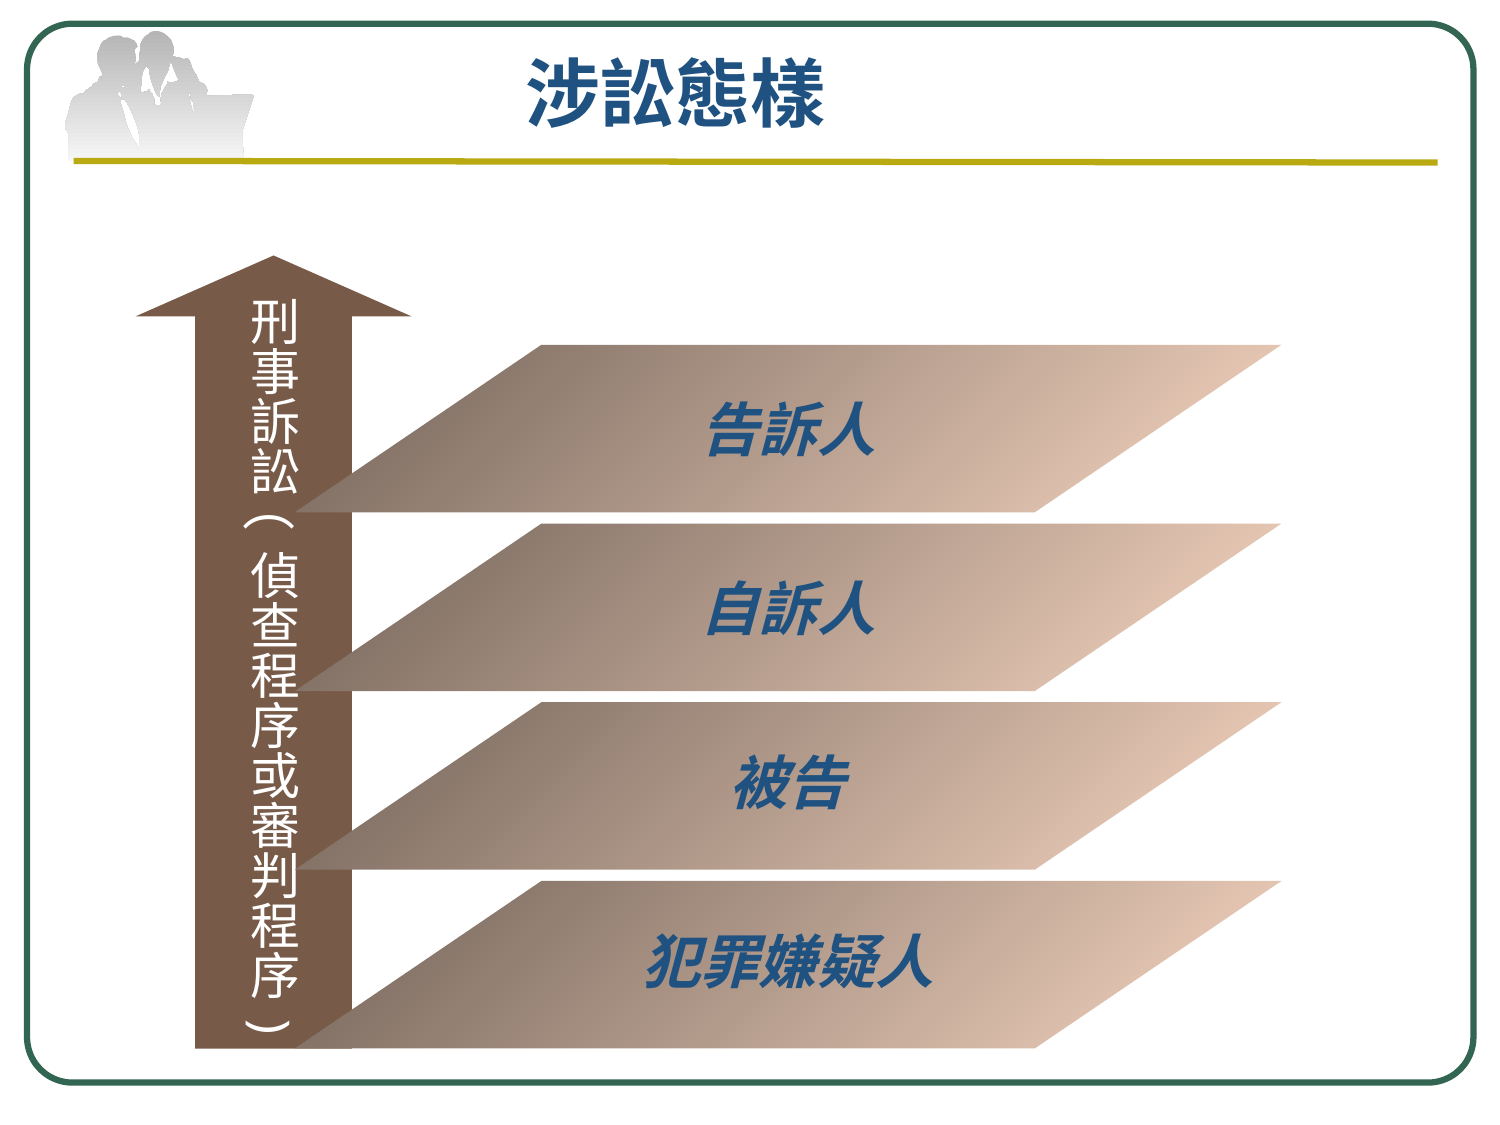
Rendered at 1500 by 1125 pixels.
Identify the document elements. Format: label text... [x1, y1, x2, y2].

text_box 犯罪嫌疑人 [294, 880, 1282, 1049]
text_box 刑事訴訟(偵查程序或審判程序) [135, 255, 412, 1049]
text_box 告訴人 [294, 344, 1282, 513]
title 涉訟態樣 [0, 45, 1351, 138]
text_box 被告 [294, 702, 1282, 870]
text_box 自訴人 [294, 523, 1282, 692]
